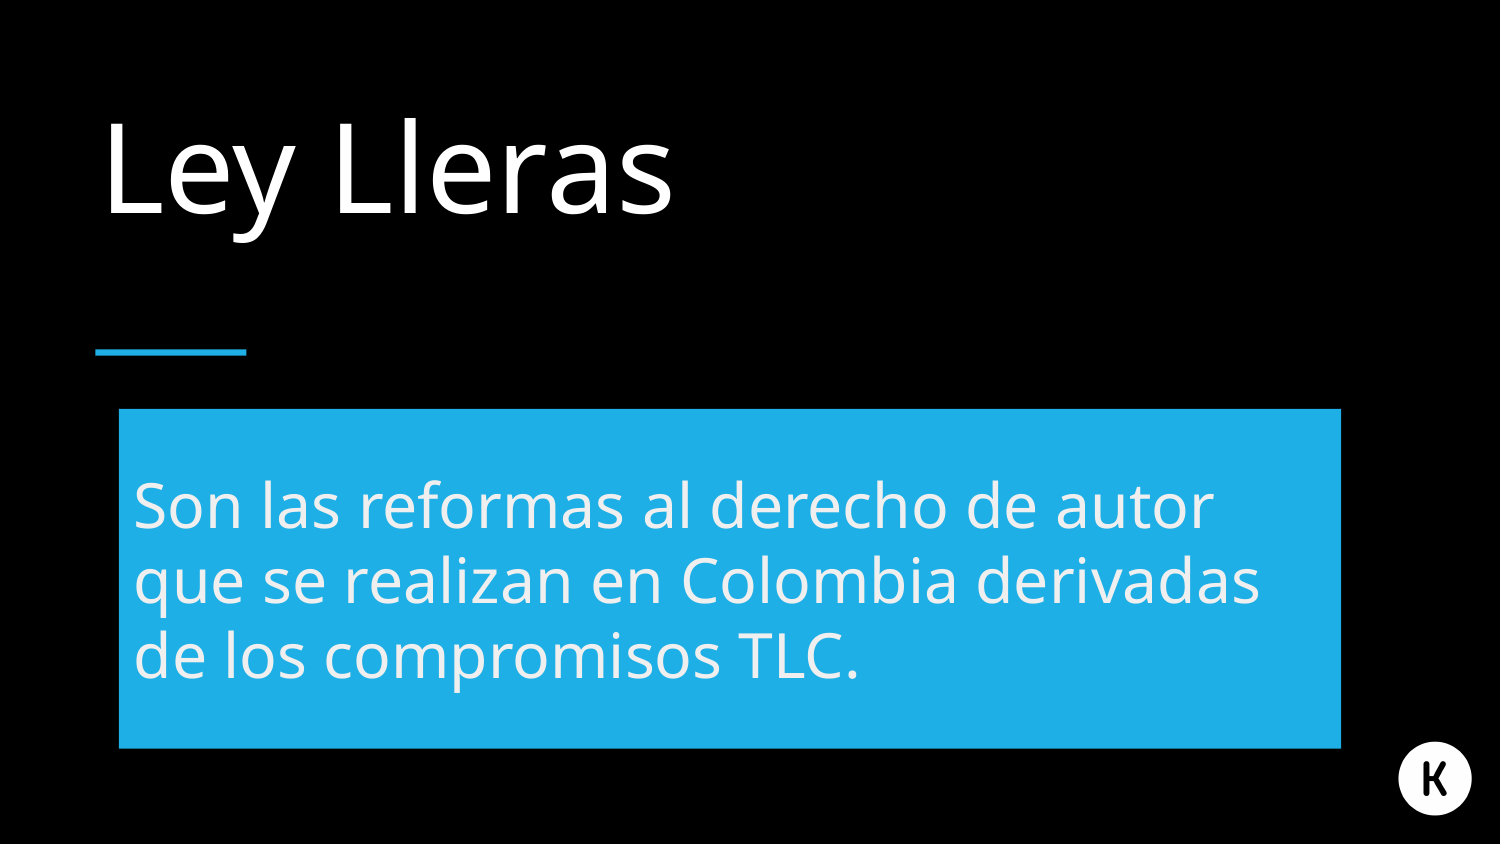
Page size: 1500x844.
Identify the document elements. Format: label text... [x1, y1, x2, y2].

title Ley Lleras [84, 73, 1416, 323]
text_box Son las reformas al derecho de autor que se realizan en Colombia derivadas de los compromisos TLC. [118, 408, 1342, 749]
picture [1370, 713, 1500, 844]
